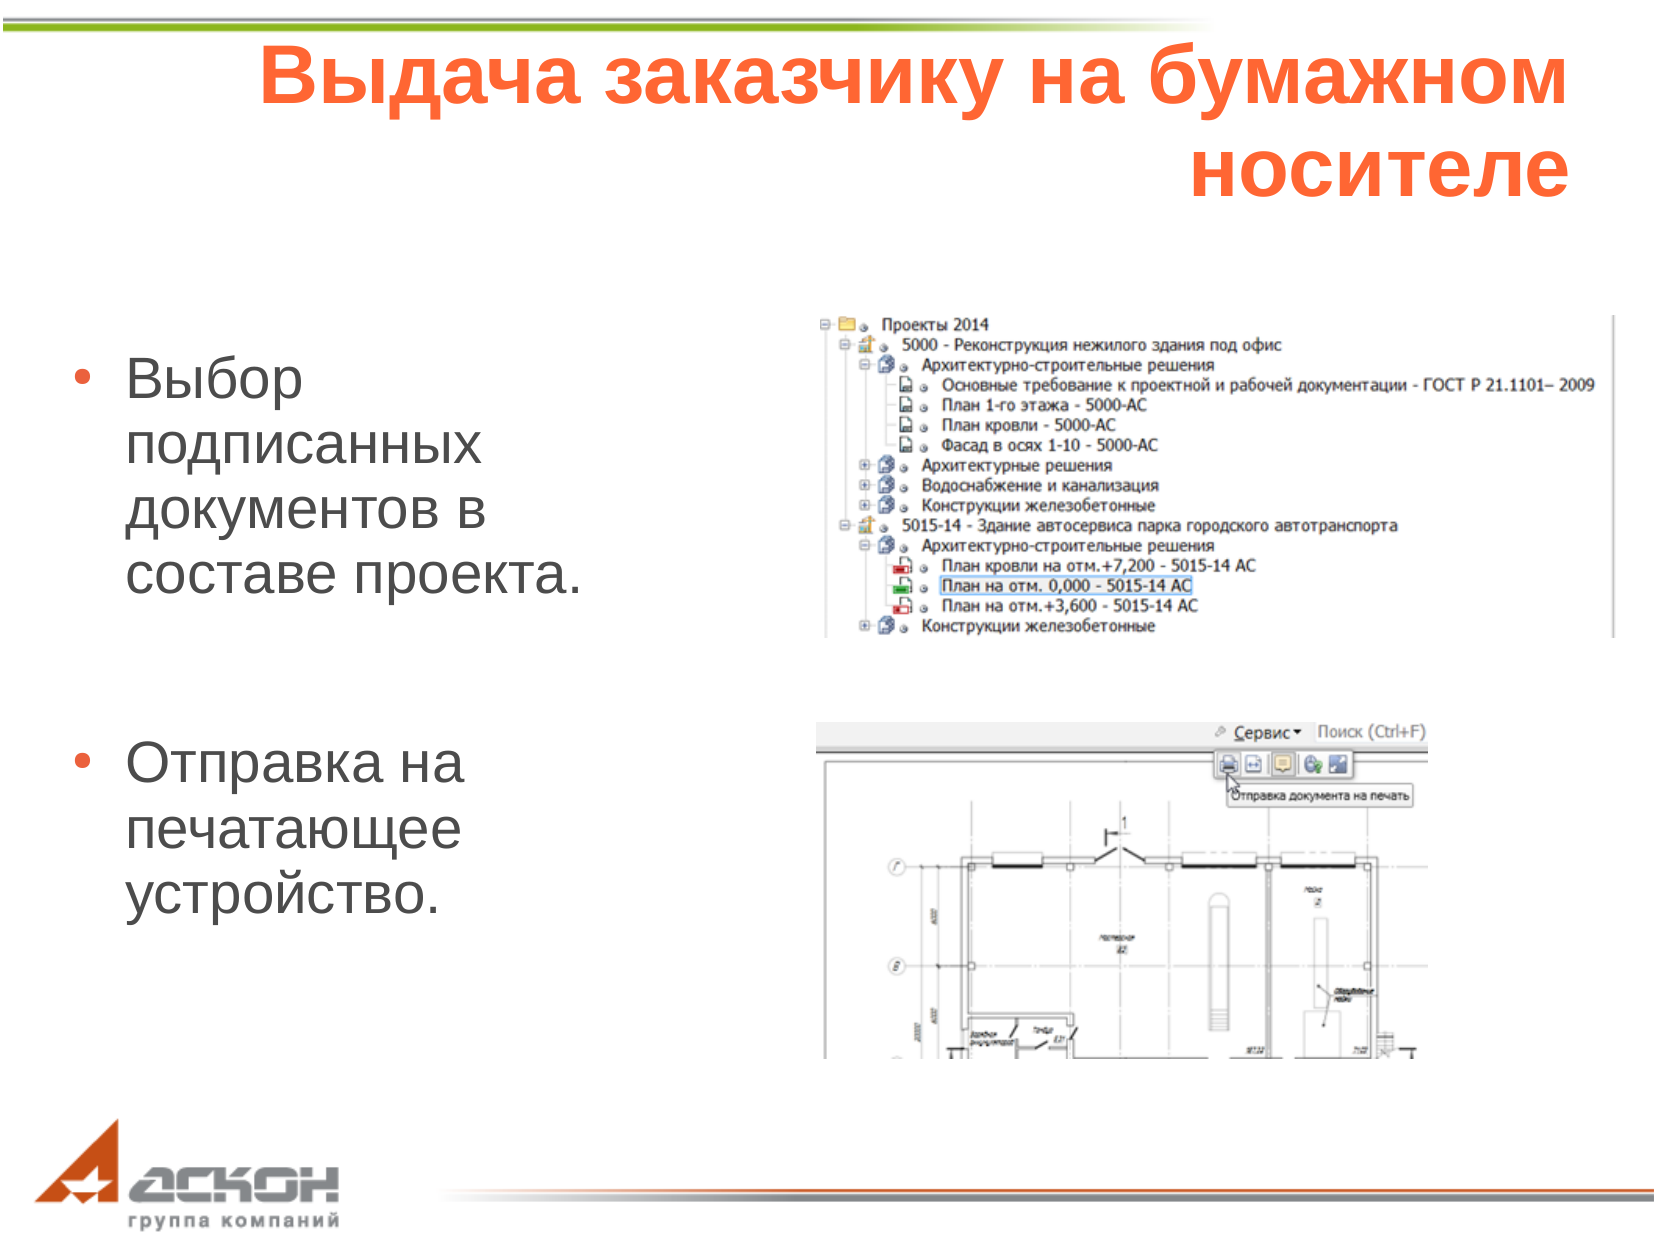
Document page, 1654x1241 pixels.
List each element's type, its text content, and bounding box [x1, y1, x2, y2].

picture [3, 0, 1654, 1241]
list Выбор подписанных документов в составе проекта. Отправка на печатающее устройство. [54, 346, 586, 988]
title Выдача заказчику на бумажном носителе [82, 28, 1572, 215]
